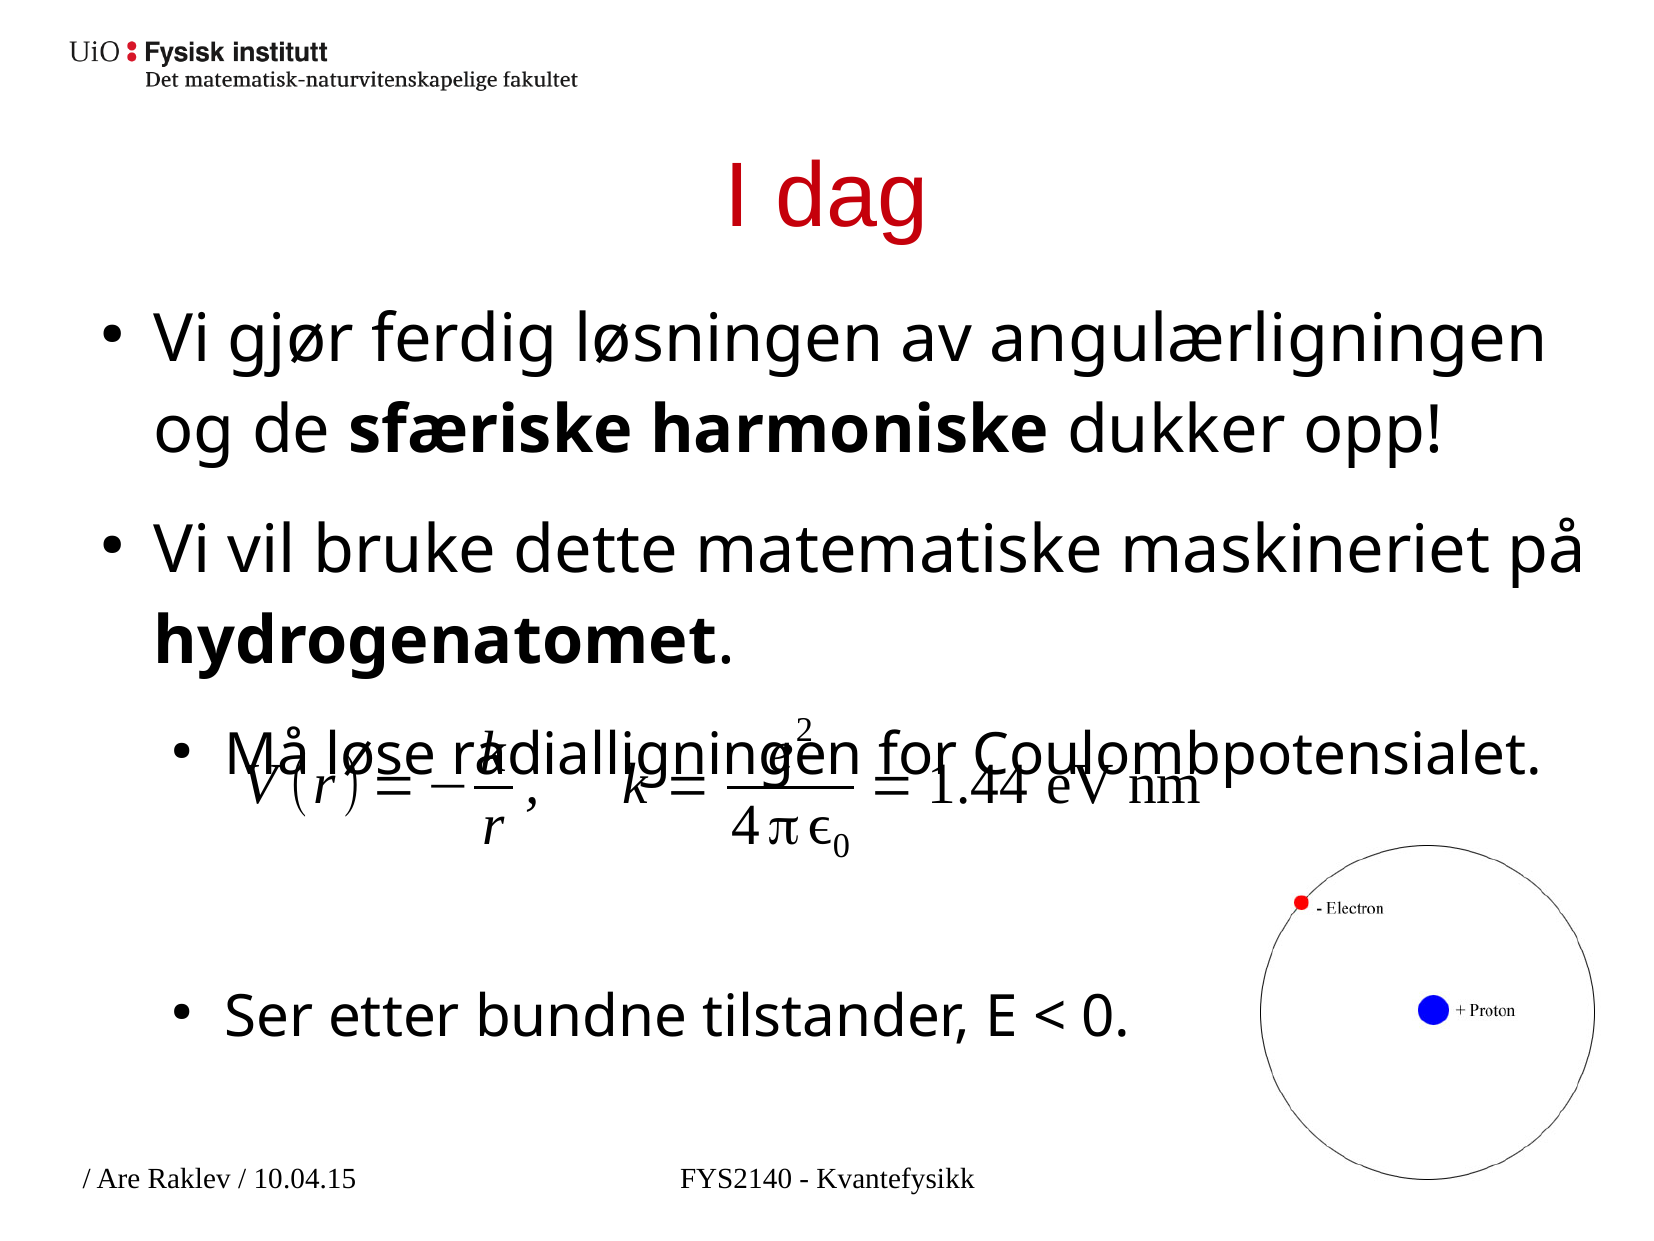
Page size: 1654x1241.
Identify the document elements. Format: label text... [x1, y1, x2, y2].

picture [68, 37, 581, 93]
picture [1237, 824, 1613, 1201]
chart [235, 710, 1209, 866]
title I dag [82, 90, 1571, 290]
list Vi gjør ferdig løsningen av angulærligningen og de sfæriske harmoniske dukker opp! Vi vil bruke dette matematiske maskineriet på hydrogenatomet. Må løse radialligningen for Coulombpotensialet. Ser etter bundne tilstander, E < 0. [82, 290, 1613, 1094]
